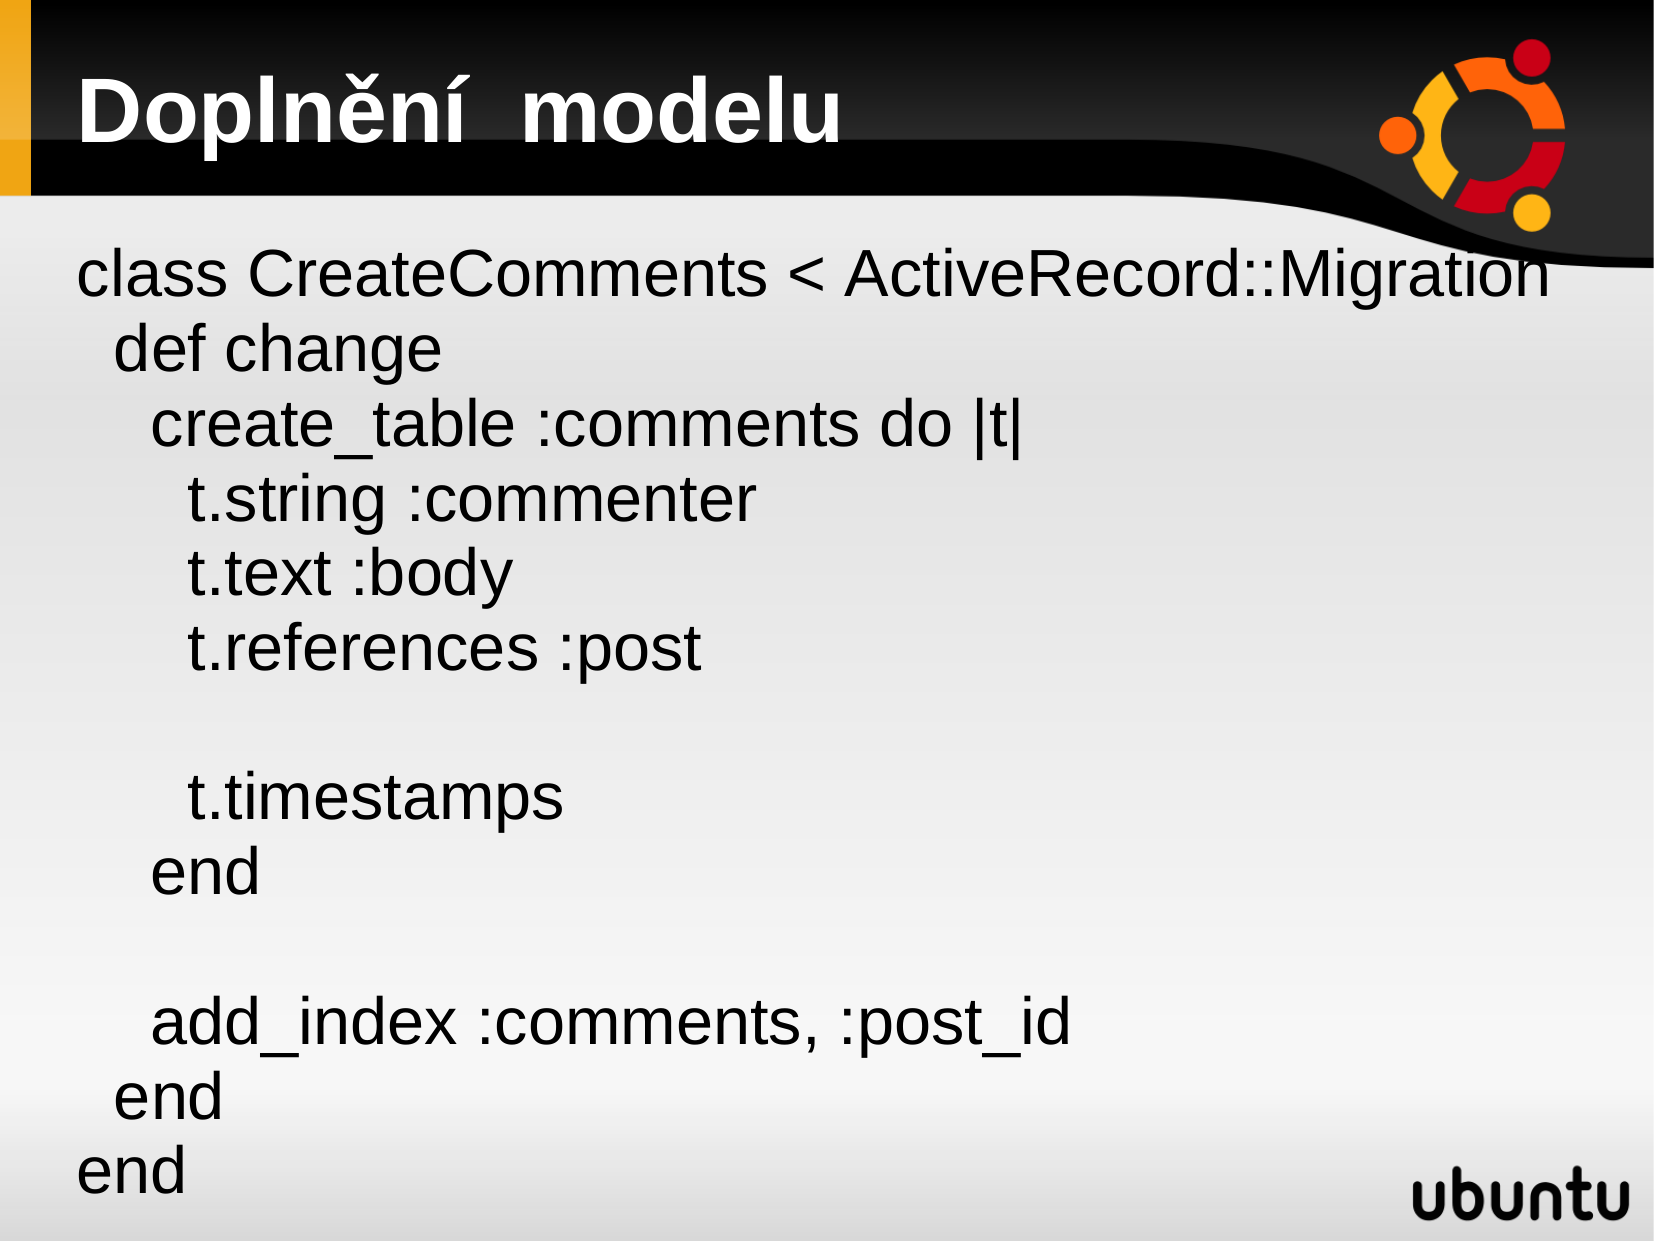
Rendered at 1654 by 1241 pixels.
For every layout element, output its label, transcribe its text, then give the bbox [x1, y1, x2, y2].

picture [0, 0, 1654, 1241]
title Doplnění modelu [76, 14, 1565, 207]
list class CreateComments < ActiveRecord::Migration def change create_table :comments do |t| t.string :commenter t.text :body t.references :post t.timestamps end add_index :comments, :post_id end end [76, 236, 1565, 1241]
